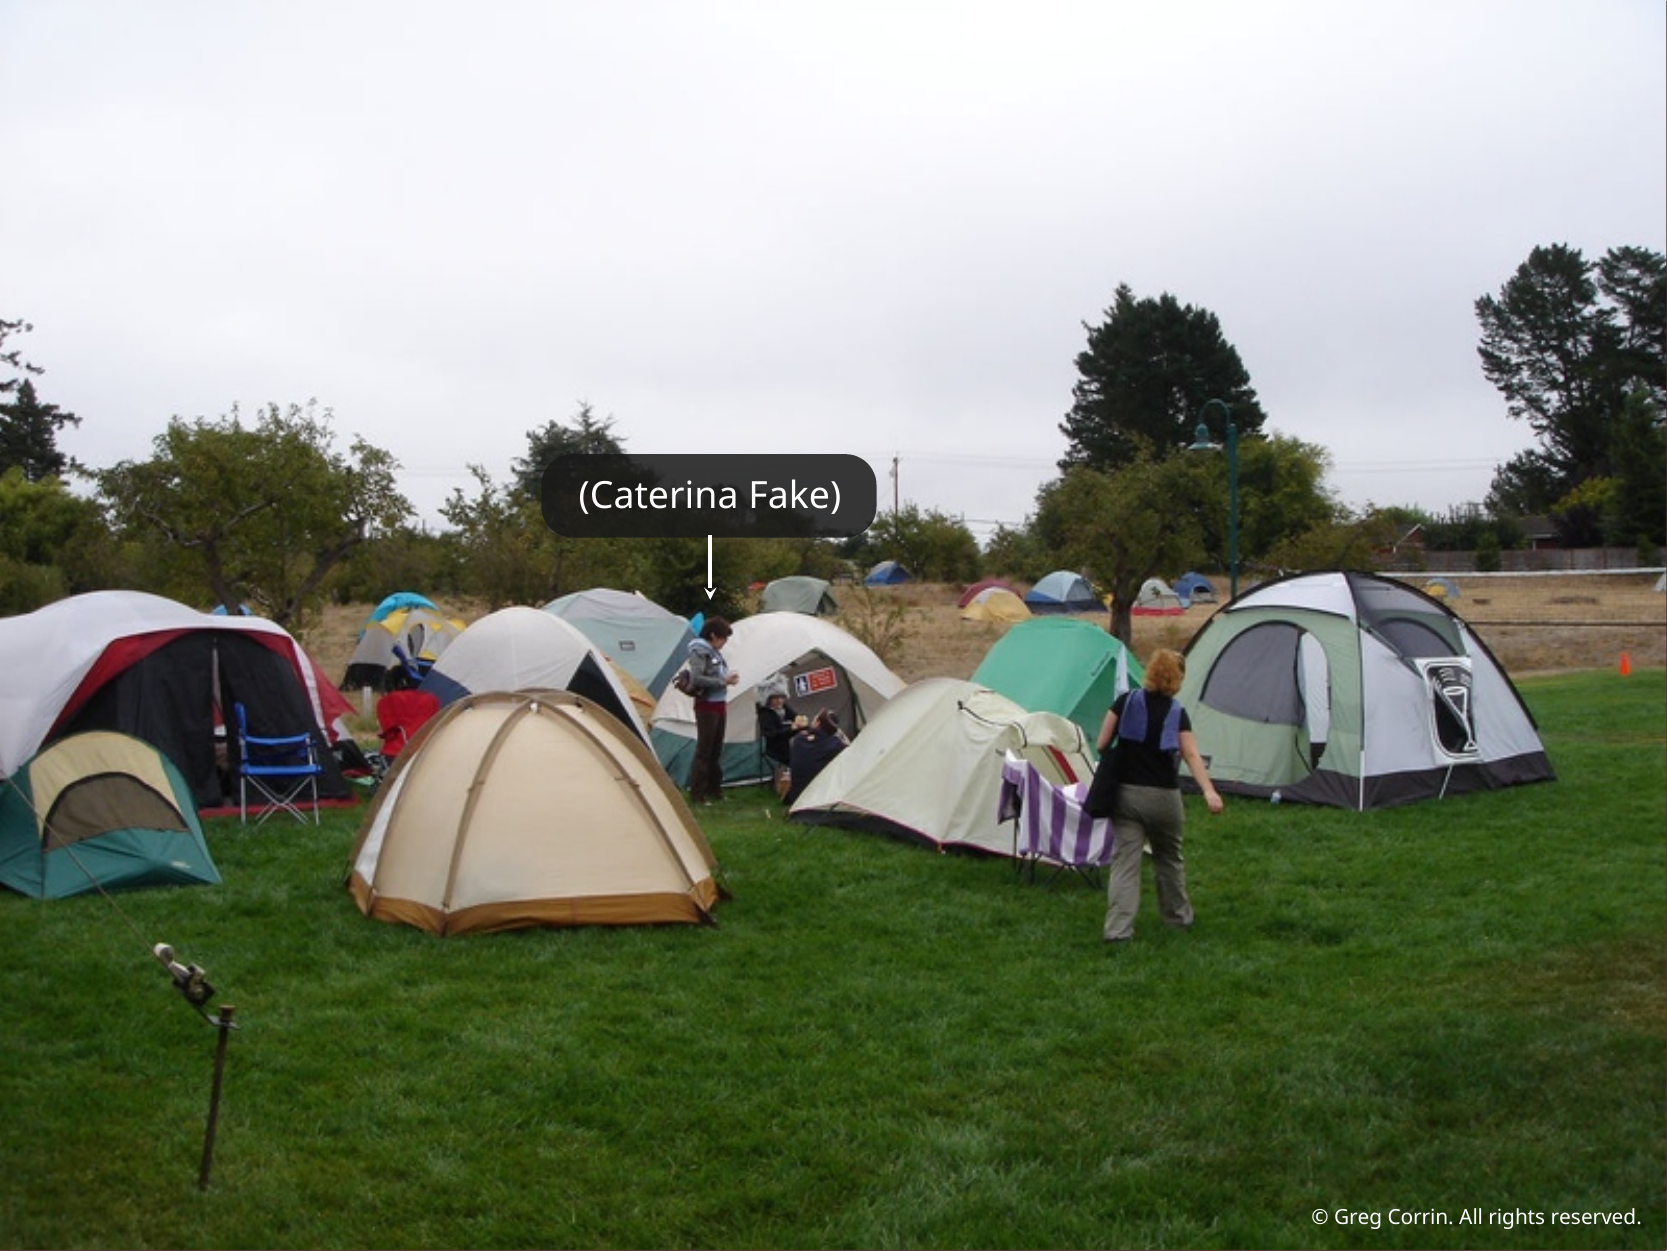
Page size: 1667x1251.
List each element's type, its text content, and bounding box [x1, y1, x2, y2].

text_box (Caterina Fake) [491, 459, 929, 529]
picture [0, 0, 1667, 1251]
text_box [555, 454, 862, 459]
text_box [551, 529, 867, 538]
text_box © Greg Corrin. All rights reserved. [587, 1197, 1642, 1236]
